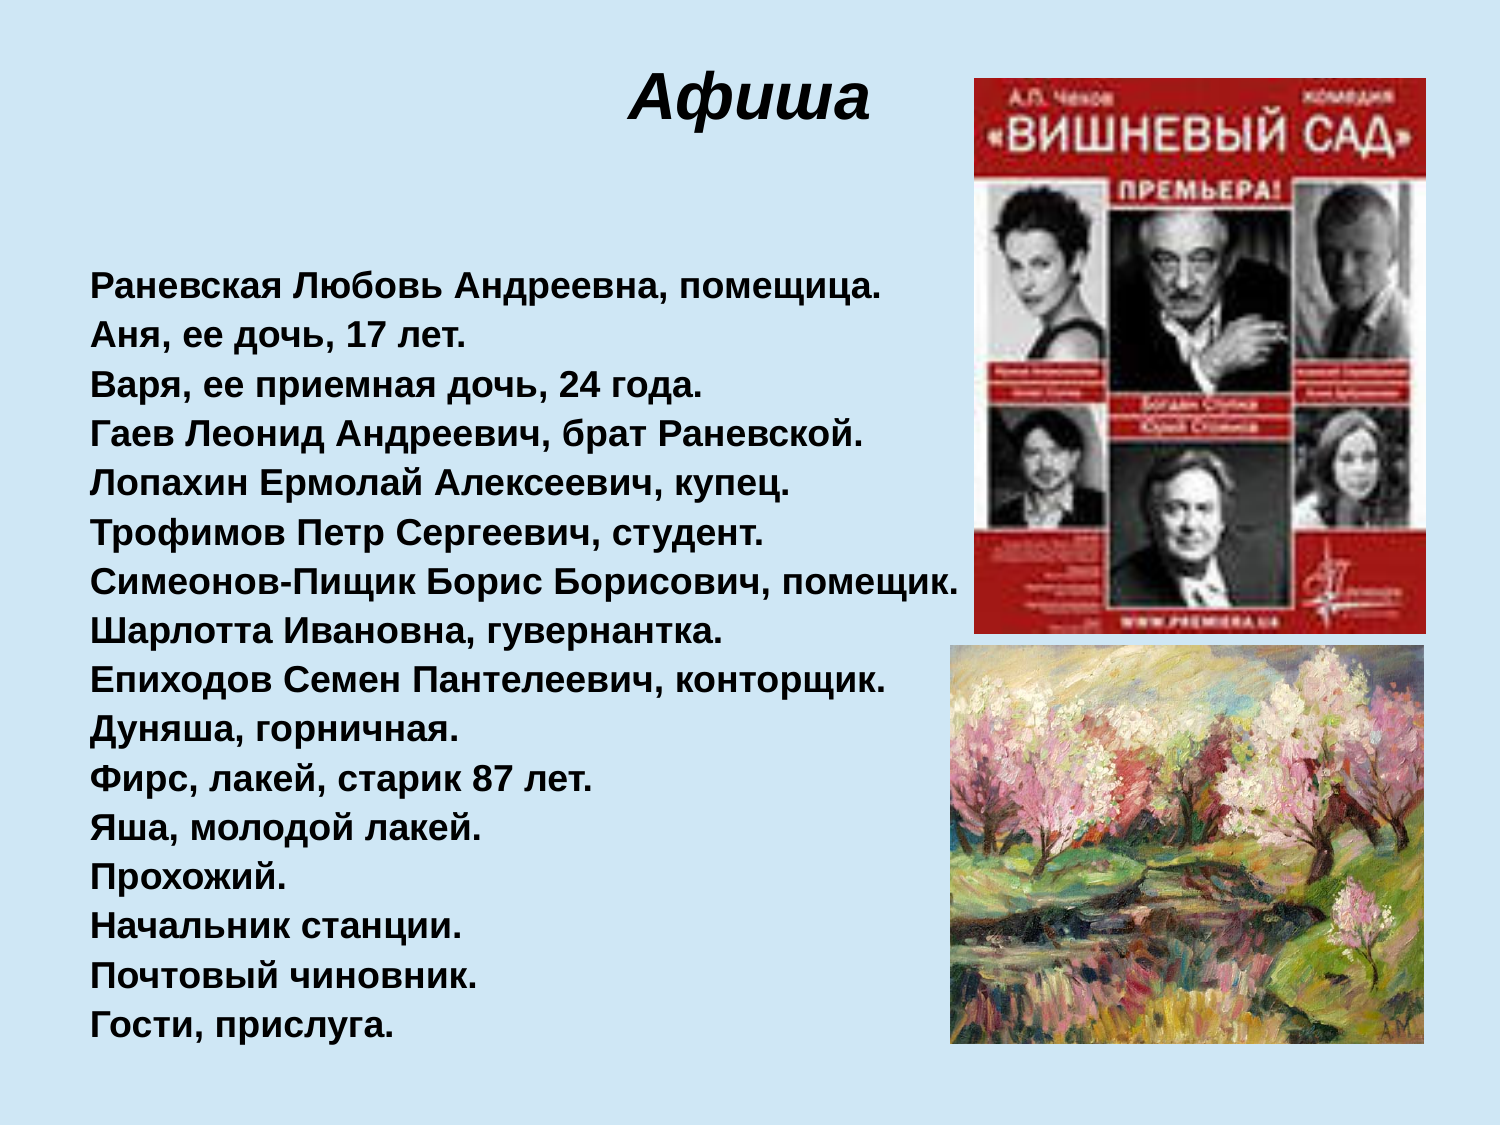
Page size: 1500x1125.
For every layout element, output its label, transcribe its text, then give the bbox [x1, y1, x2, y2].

title Афиша [75, 45, 1425, 233]
list Раневская Любовь Андреевна, помещица. Аня, ее дочь, 17 лет. Варя, ее приемная дочь, 24 года. Гаев Леонид Андреевич, брат Раневской. Лопахин Ермолай Алексеевич, купец. Трофимов Петр Сергеевич, студент. Симеонов-Пищик Борис Борисович, помещик. Шарлотта Ивановна, гувернантка. Епиходов Семен Пантелеевич, конторщик. Дуняша, горничная. Фирс, лакей, старик 87 лет. Яша, молодой лакей. Прохожий. Начальник станции. Почтовый чиновник. Гости, прислуга. [75, 262, 987, 1005]
picture [950, 645, 1424, 1044]
picture [974, 78, 1426, 634]
